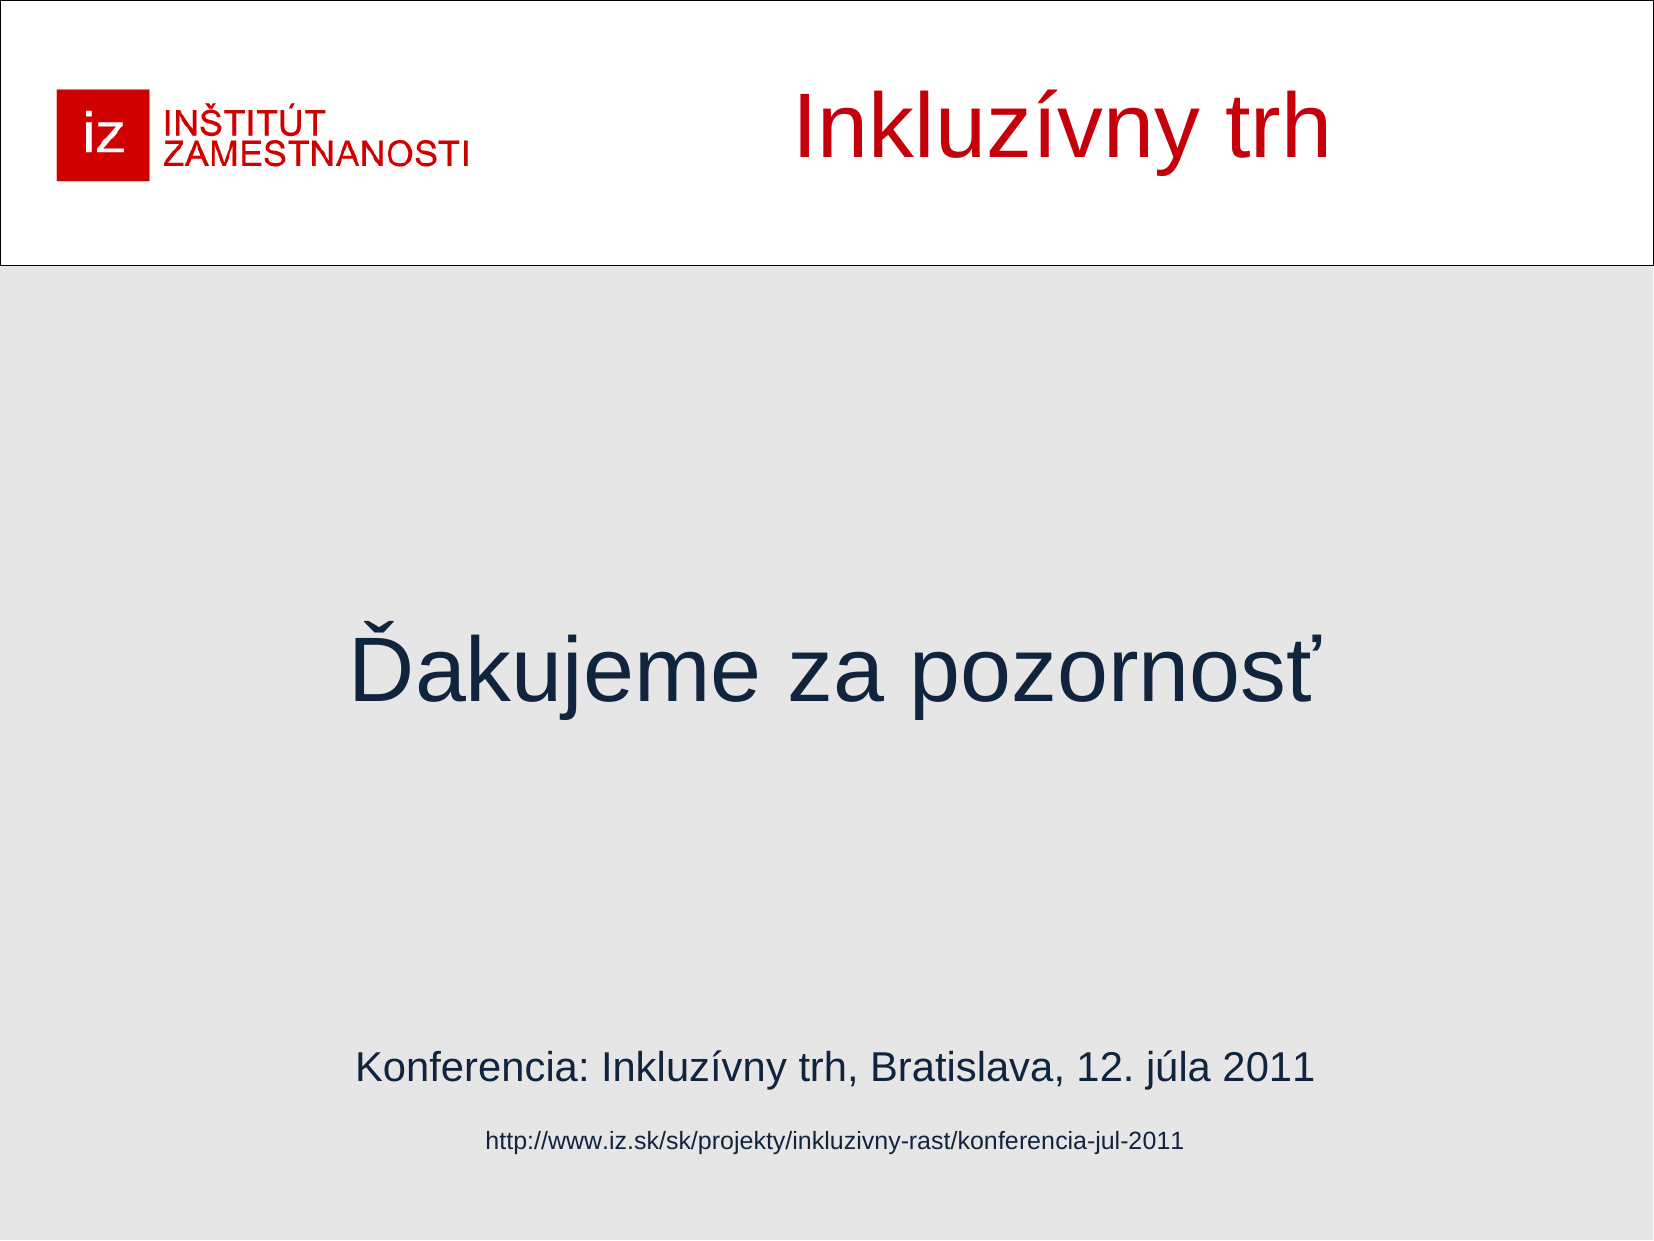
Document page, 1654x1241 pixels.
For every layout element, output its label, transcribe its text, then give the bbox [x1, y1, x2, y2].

text_box Ďakujeme za pozornosť Konferencia: Inkluzívny trh, Bratislava, 12. júla 2011 http://www.iz.sk/sk/projekty/inkluzivny-rast/konferencia-jul-2011 [121, 344, 1533, 1126]
title Inkluzívny trh [561, 29, 1565, 237]
picture [5, 8, 518, 257]
